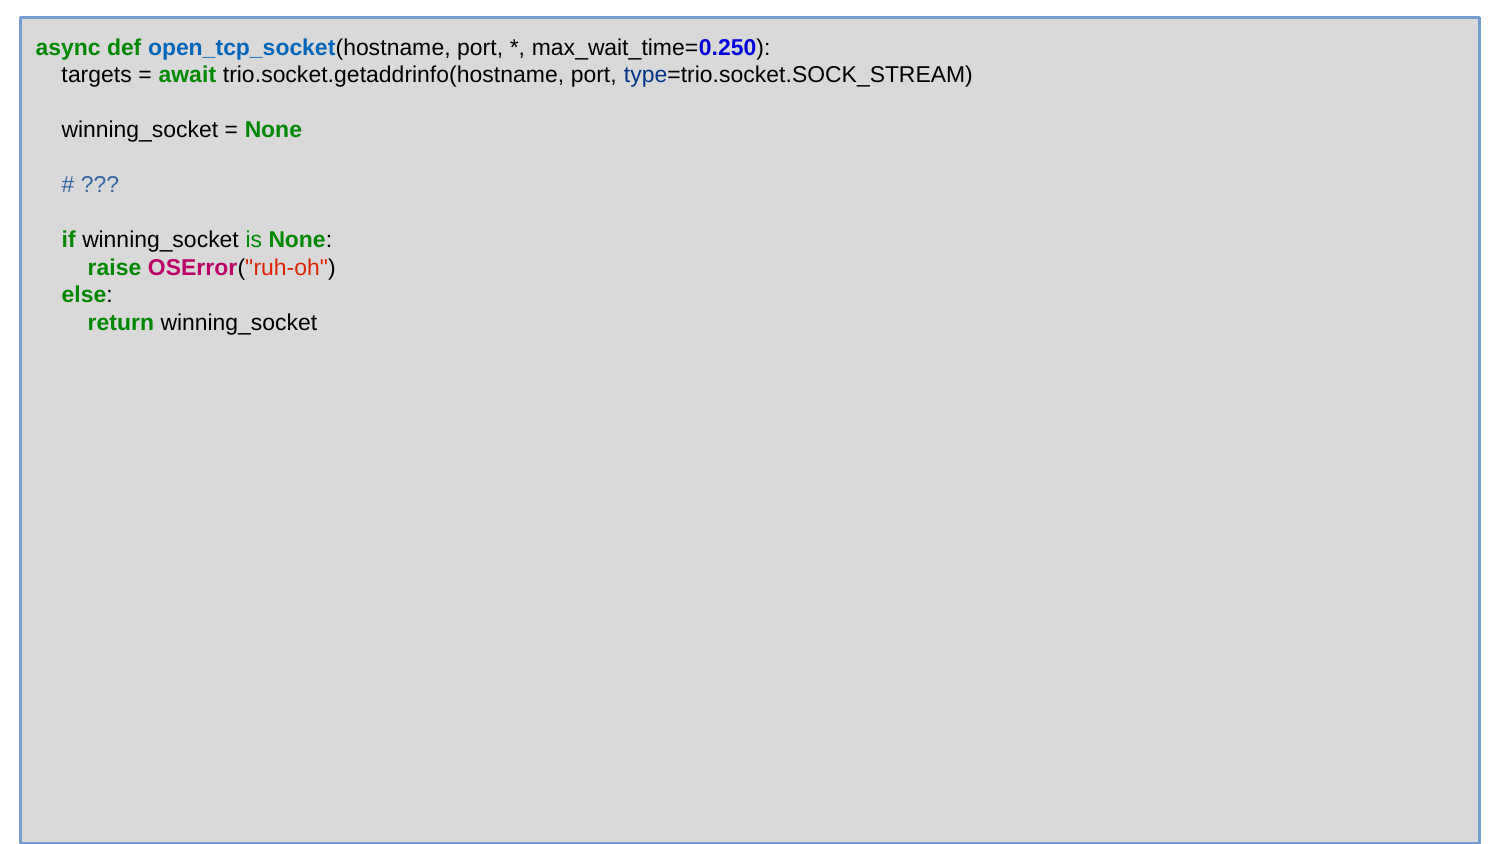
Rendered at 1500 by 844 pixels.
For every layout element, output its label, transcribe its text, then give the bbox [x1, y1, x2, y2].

text_box async def open_tcp_socket(hostname, port, *, max_wait_time=0.250): targets = await trio.socket.getaddrinfo(hostname, port, type=trio.socket.SOCK_STREAM) winning_socket = None # ??? if winning_socket is None: raise OSError("ruh-oh") else: return winning_socket [20, 17, 1480, 844]
